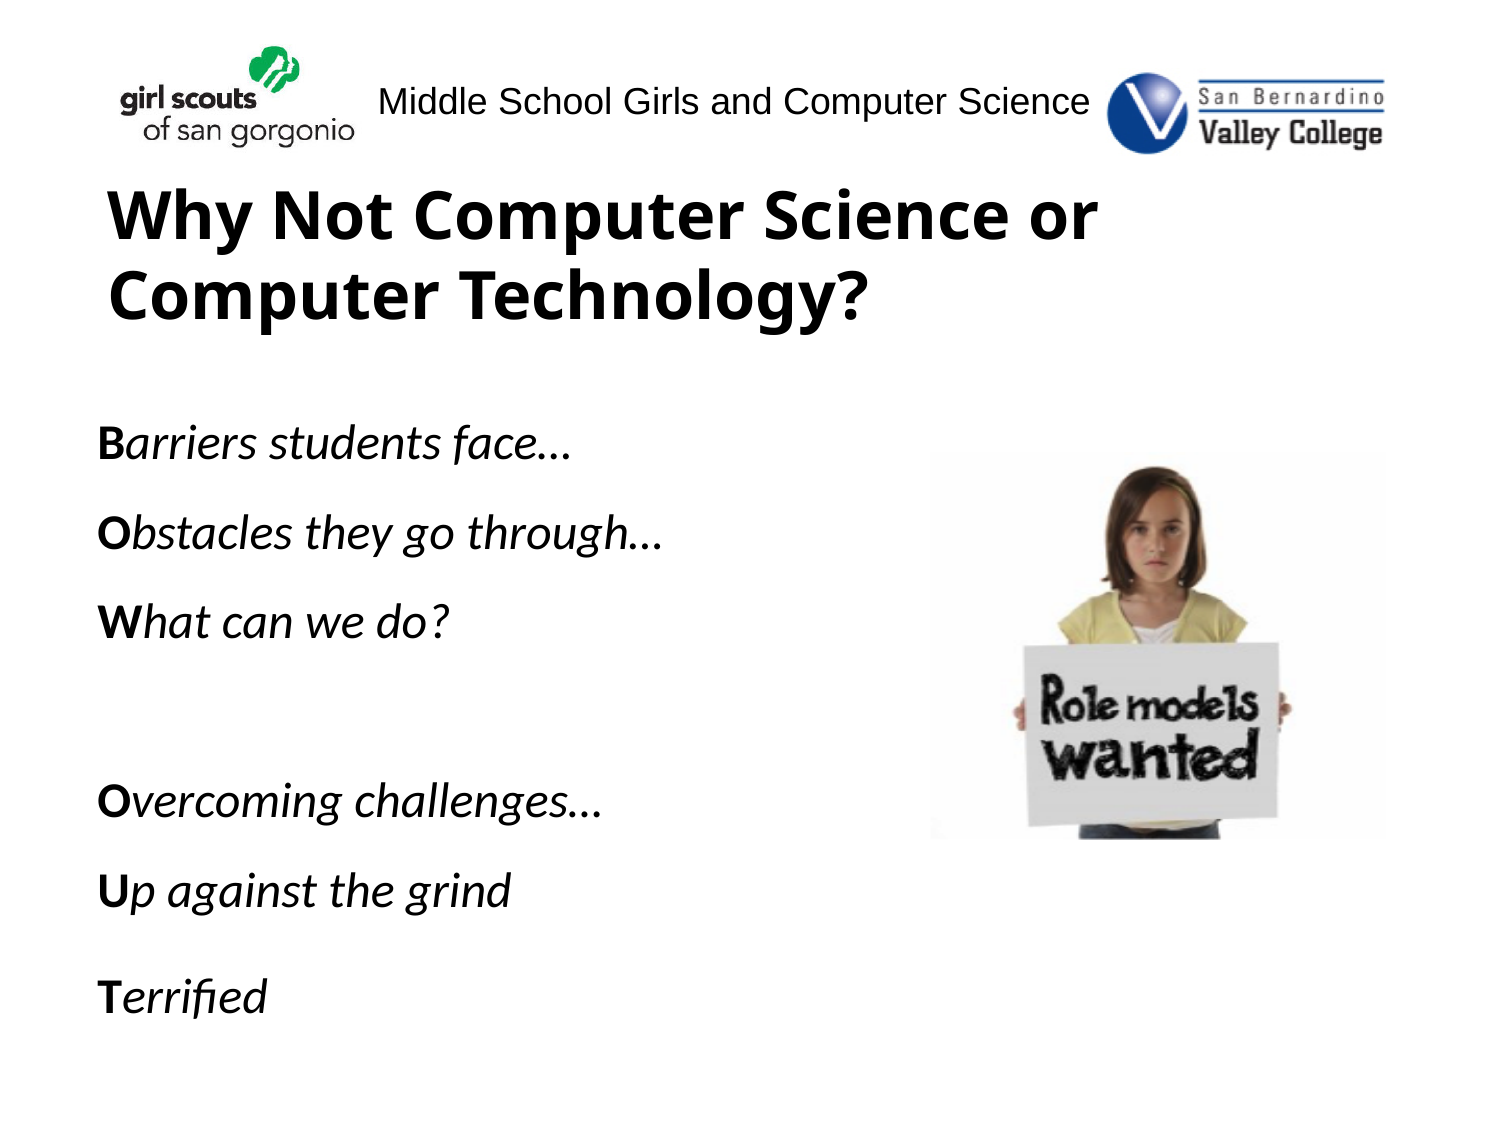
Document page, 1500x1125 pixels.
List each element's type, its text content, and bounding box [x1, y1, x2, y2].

text_box Why Not Computer Science or Computer Technology? [92, 165, 1443, 340]
picture [929, 451, 1388, 841]
list Barriers students face… Obstacles they go through… What can we do? Overcoming challenges… Up against the grind Terrified [75, 402, 841, 1005]
picture [1105, 67, 1388, 156]
picture [112, 44, 376, 156]
